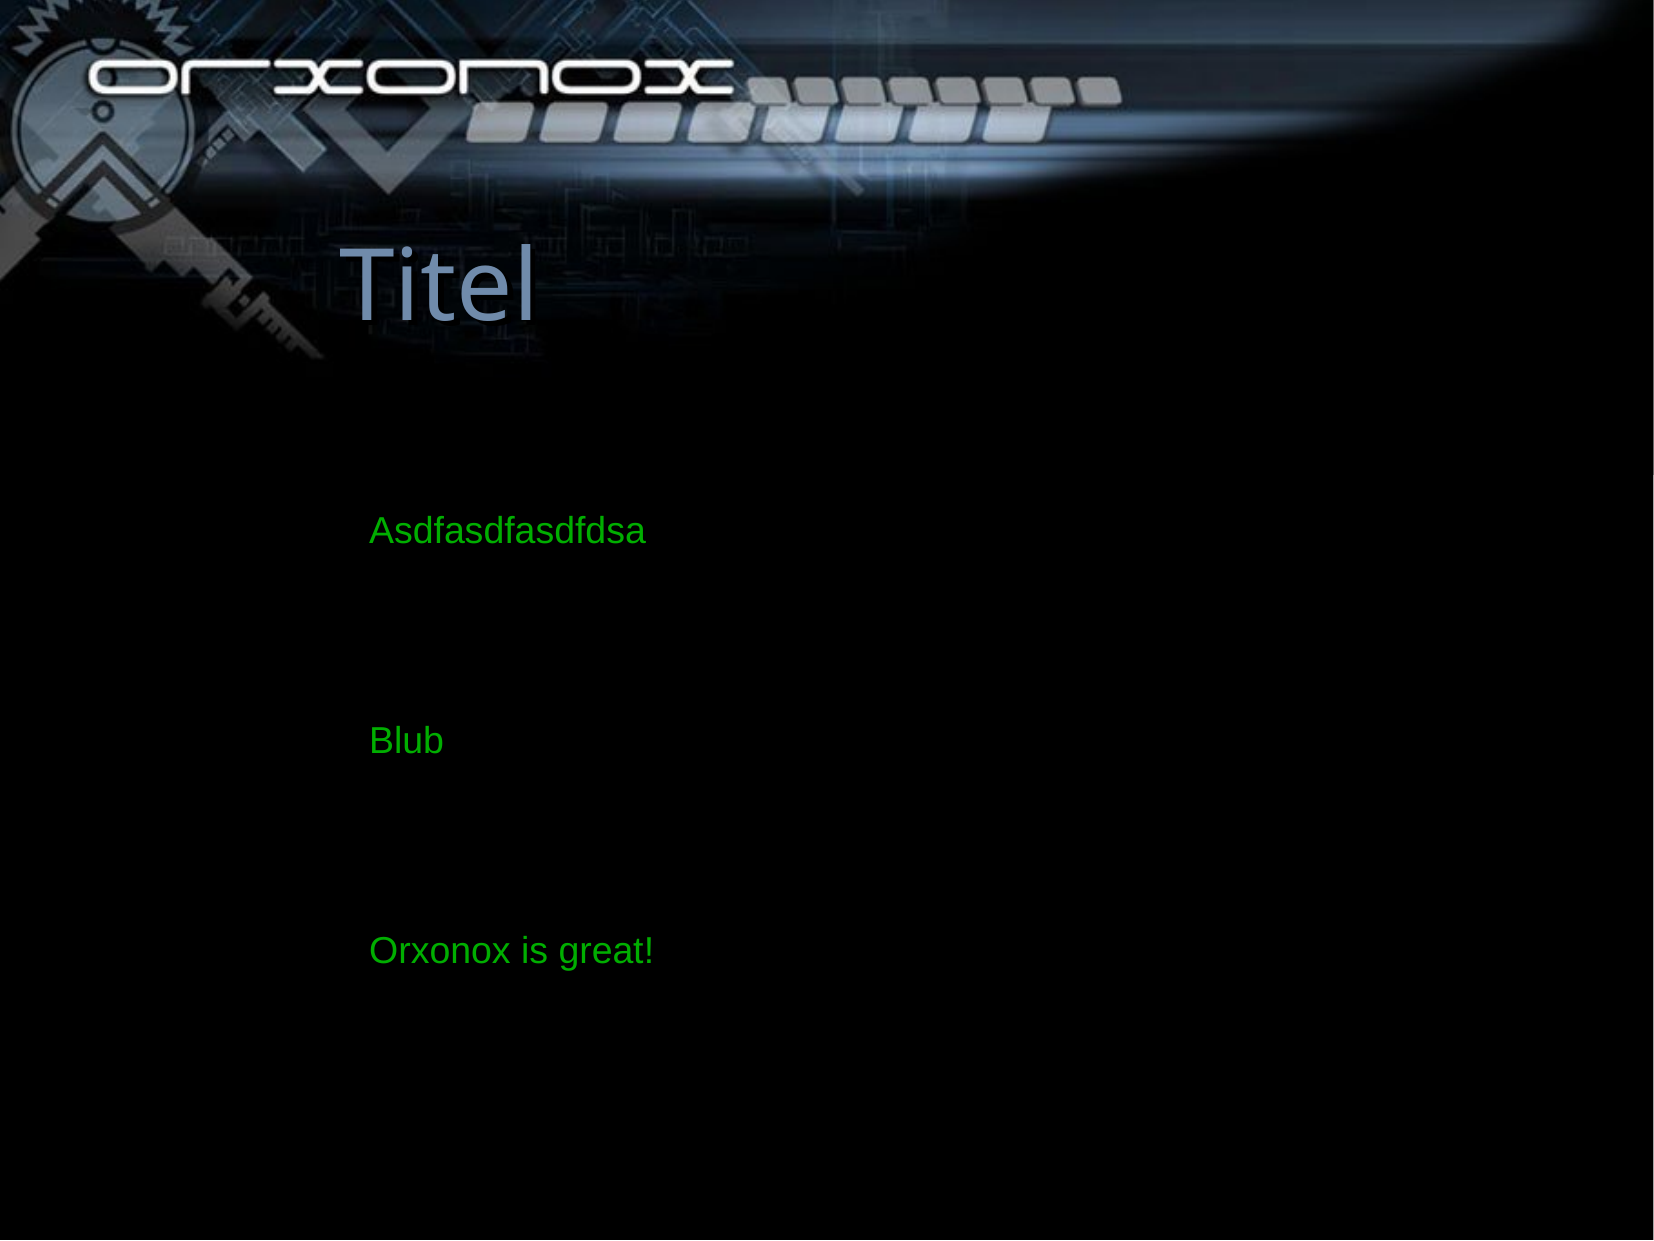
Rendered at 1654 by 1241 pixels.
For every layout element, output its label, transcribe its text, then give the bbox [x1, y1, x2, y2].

text_box Titel [324, 205, 1300, 337]
text_box Asdfasdfasdfdsa Blub Orxonox is great! [354, 501, 1536, 1152]
picture [0, 0, 1654, 475]
